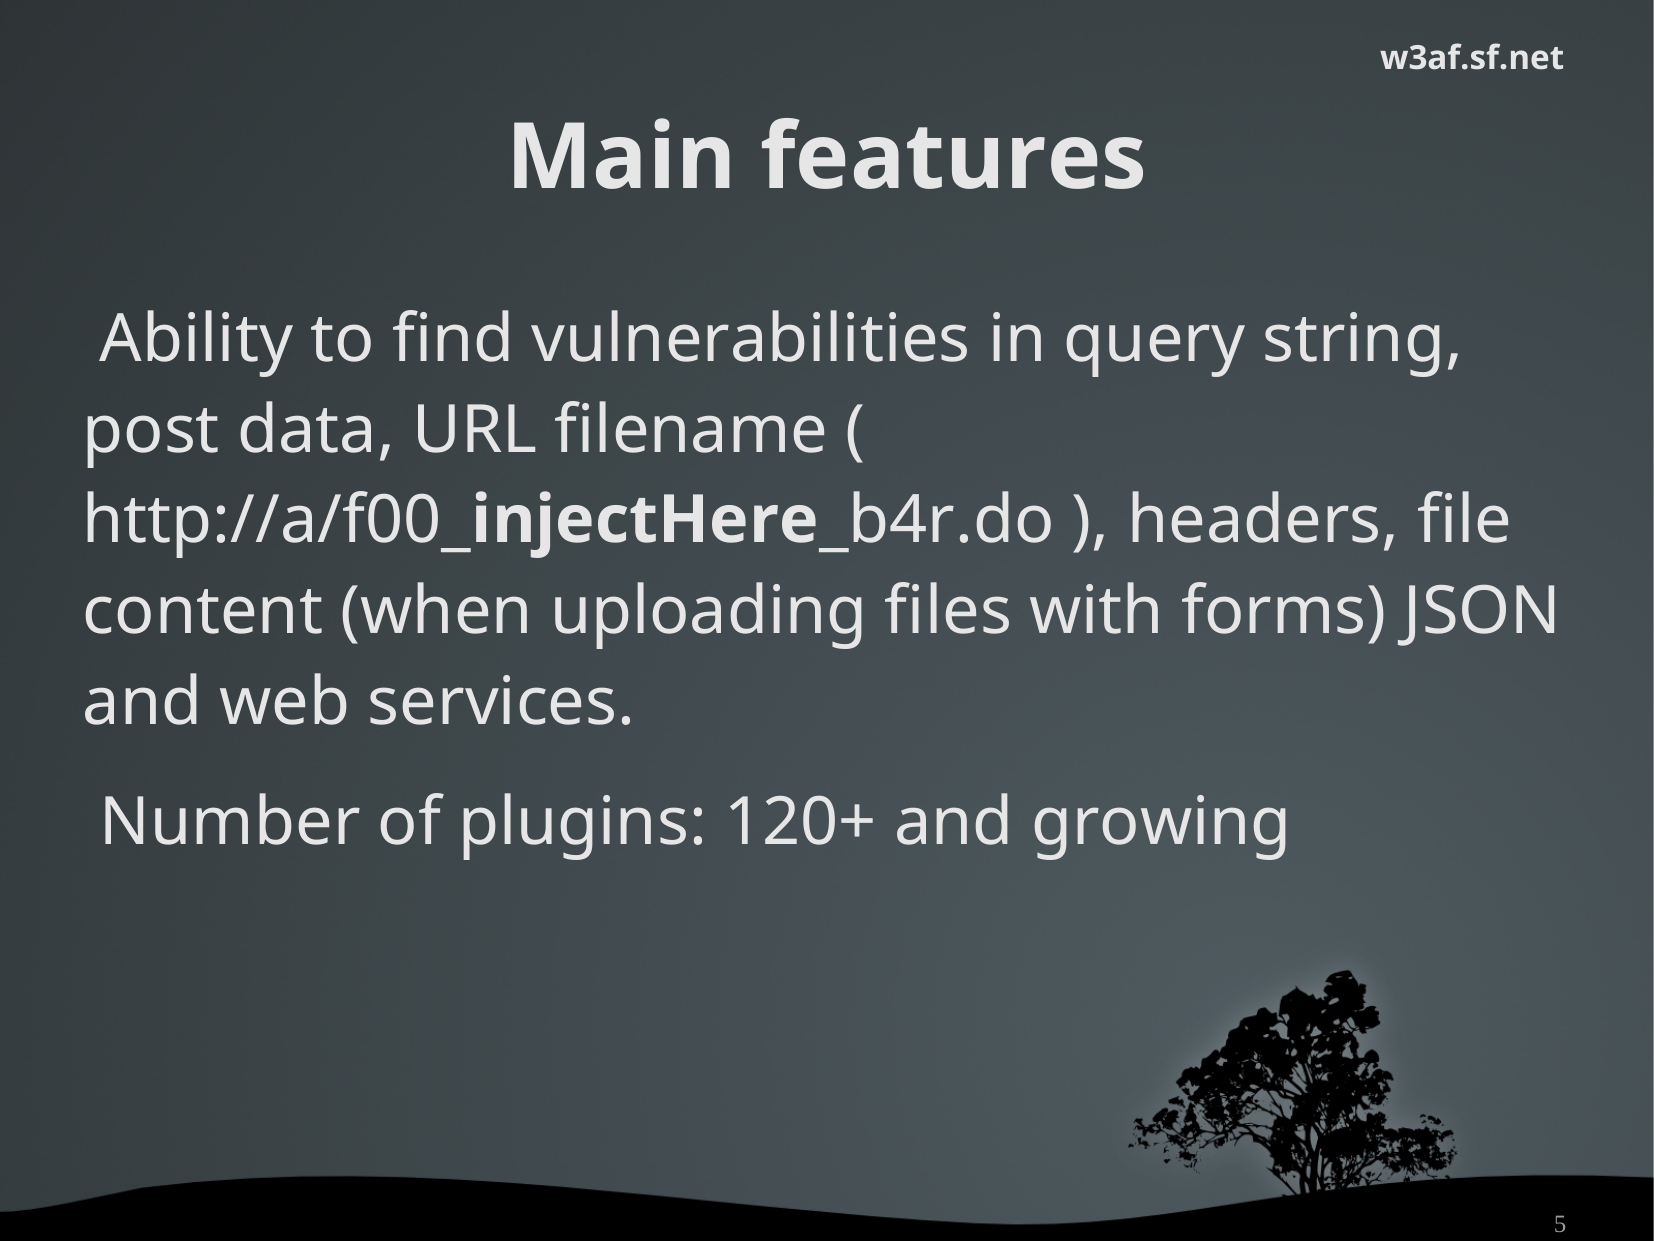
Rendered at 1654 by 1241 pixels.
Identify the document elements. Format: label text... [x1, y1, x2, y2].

picture [0, 0, 1654, 1241]
list Ability to find vulnerabilities in query string, post data, URL filename ( http://a/f00_injectHere_b4r.do ), headers, file content (when uploading files with forms) JSON and web services. Number of plugins: 120+ and growing [82, 290, 1571, 1109]
title Main features [82, 49, 1571, 257]
title w3af.sf.net [1290, 0, 1654, 113]
